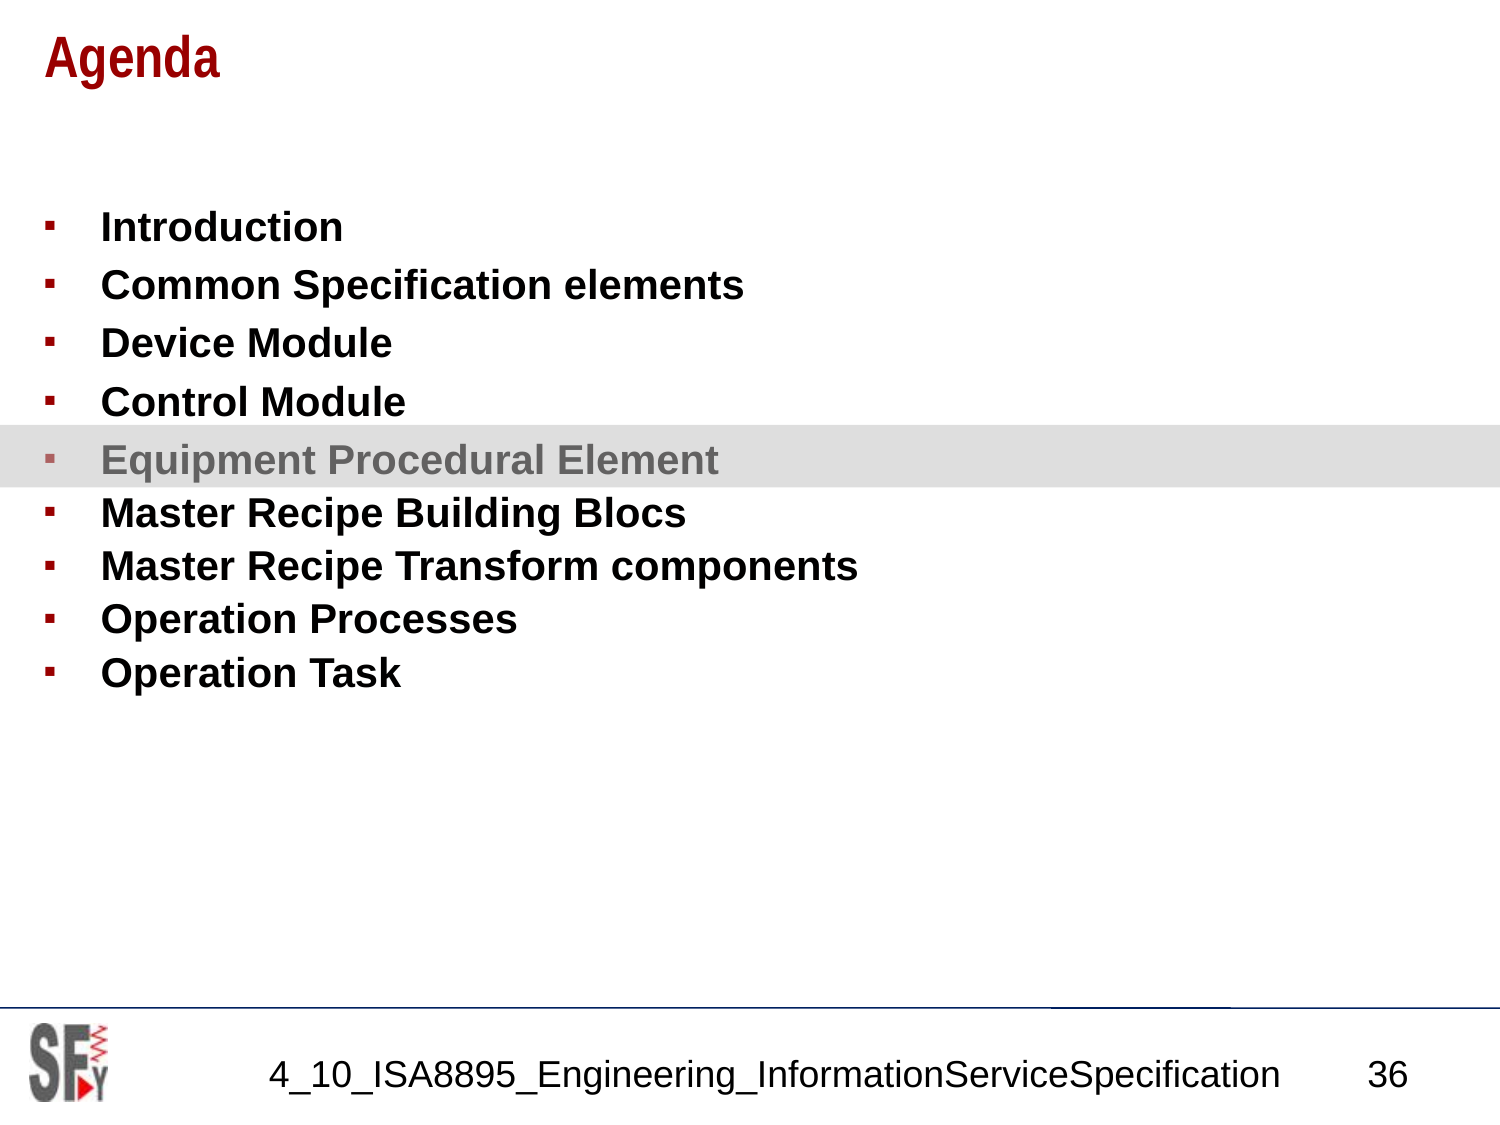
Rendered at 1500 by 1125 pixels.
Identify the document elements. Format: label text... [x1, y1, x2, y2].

title Agenda [29, 12, 1471, 138]
list Introduction Common Specification elements Device Module Control Module Equipment Procedural Element Master Recipe Building Blocs Master Recipe Transform components Operation Processes Operation Task [29, 488, 1471, 988]
list Introduction Common Specification elements Device Module Control Module Equipment Procedural Element Master Recipe Building Blocs Master Recipe Transform components Operation Processes Operation Task [29, 184, 1471, 424]
slide_number <numéro> [1352, 1034, 1490, 1103]
footer 4_10_ISA8895_Engineering_InformationServiceSpecification [253, 1034, 1336, 1103]
picture [29, 1023, 108, 1102]
text_box [0, 424, 1500, 488]
